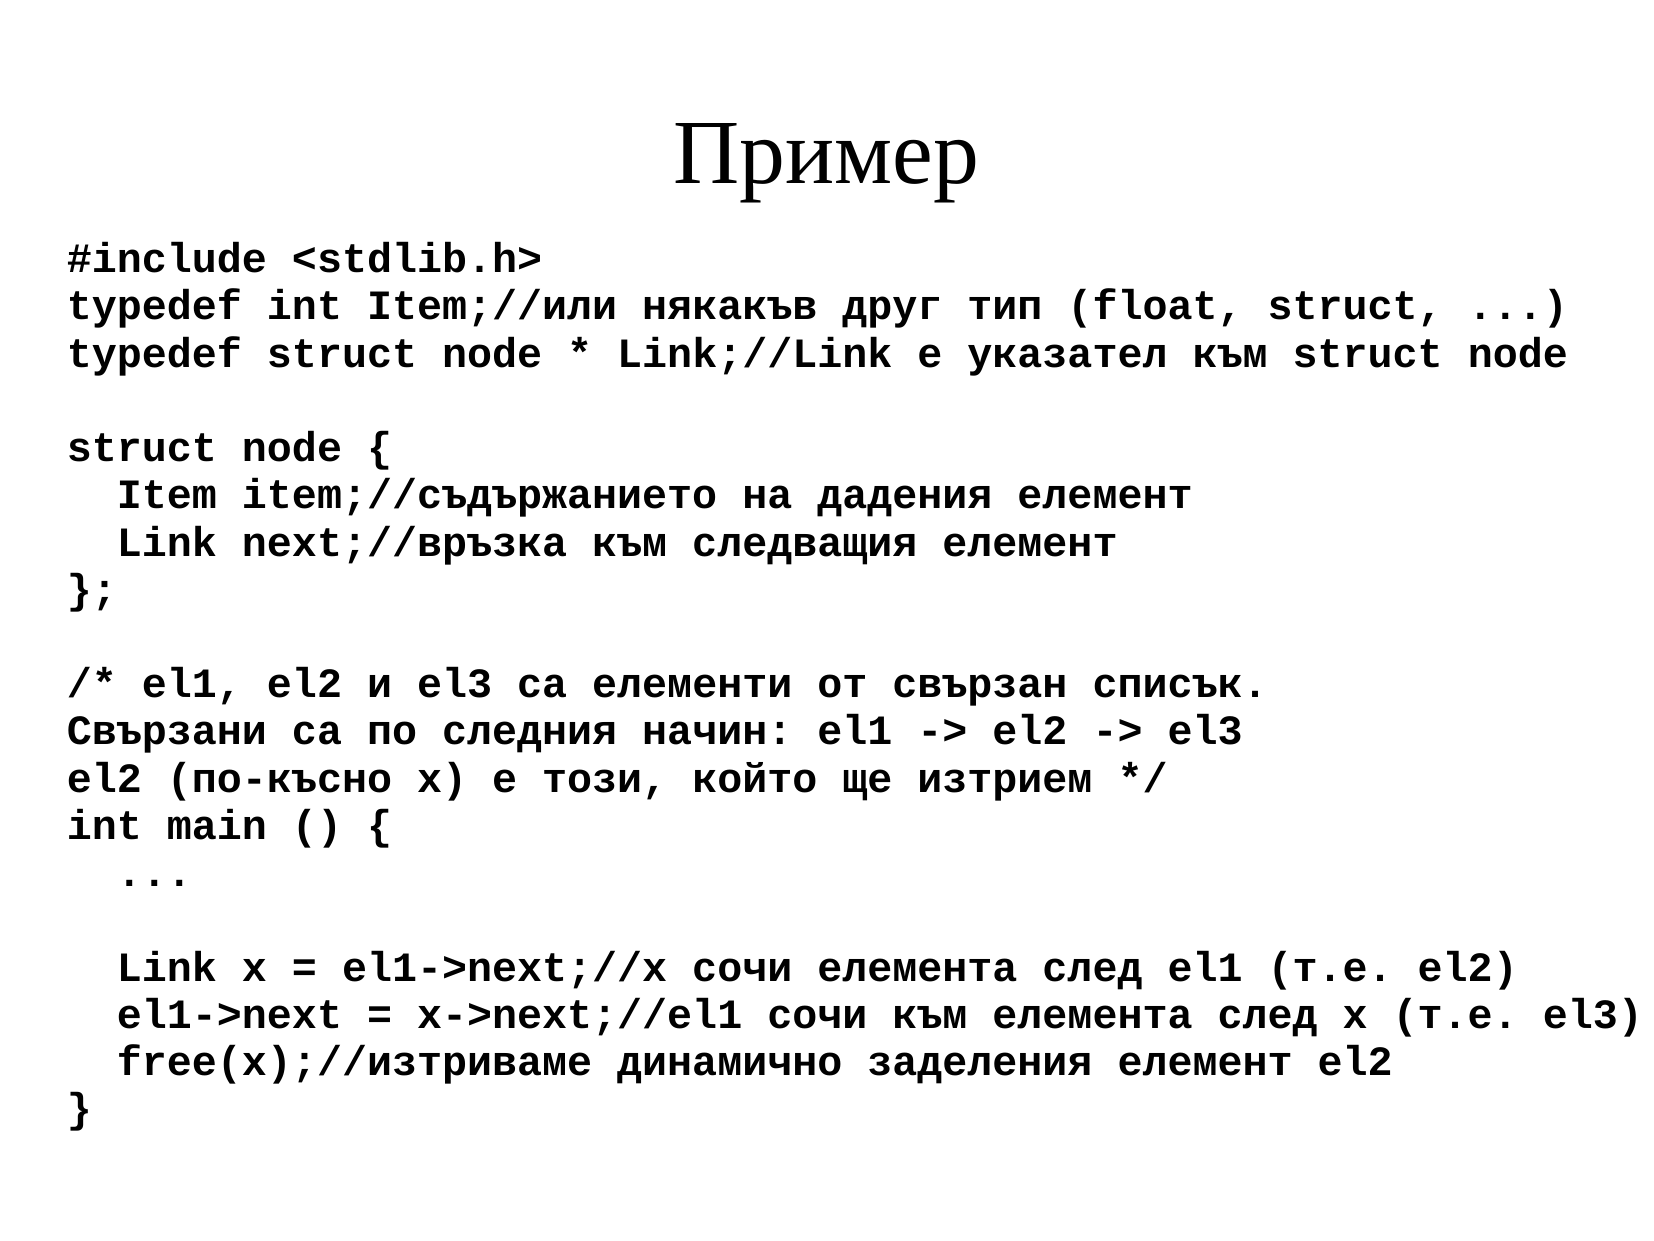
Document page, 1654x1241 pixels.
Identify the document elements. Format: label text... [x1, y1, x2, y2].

title Пример [82, 49, 1571, 230]
text_box #include <stdlib.h> typedef int Item;//или някакъв друг тип (float, struct, ...) typedef struct node * Link;//Link е указател към struct node struct node { Item item;//съдържанието на дадения елемент Link next;//връзка към следващия елемент }; /* el1, el2 и el3 са елементи от свързан списък. Свързани са по следния начин: el1 -> el2 -> el3 el2 (по-късно x) е този, който ще изтрием */ int main () { ... Link x = el1->next;//x сочи елемента след el1 (т.е. el2) el1->next = x->next;//el1 сочи към елемента след x (т.е. el3) free(x);//изтриваме динамично заделения елемент el2 } [52, 230, 1654, 1154]
